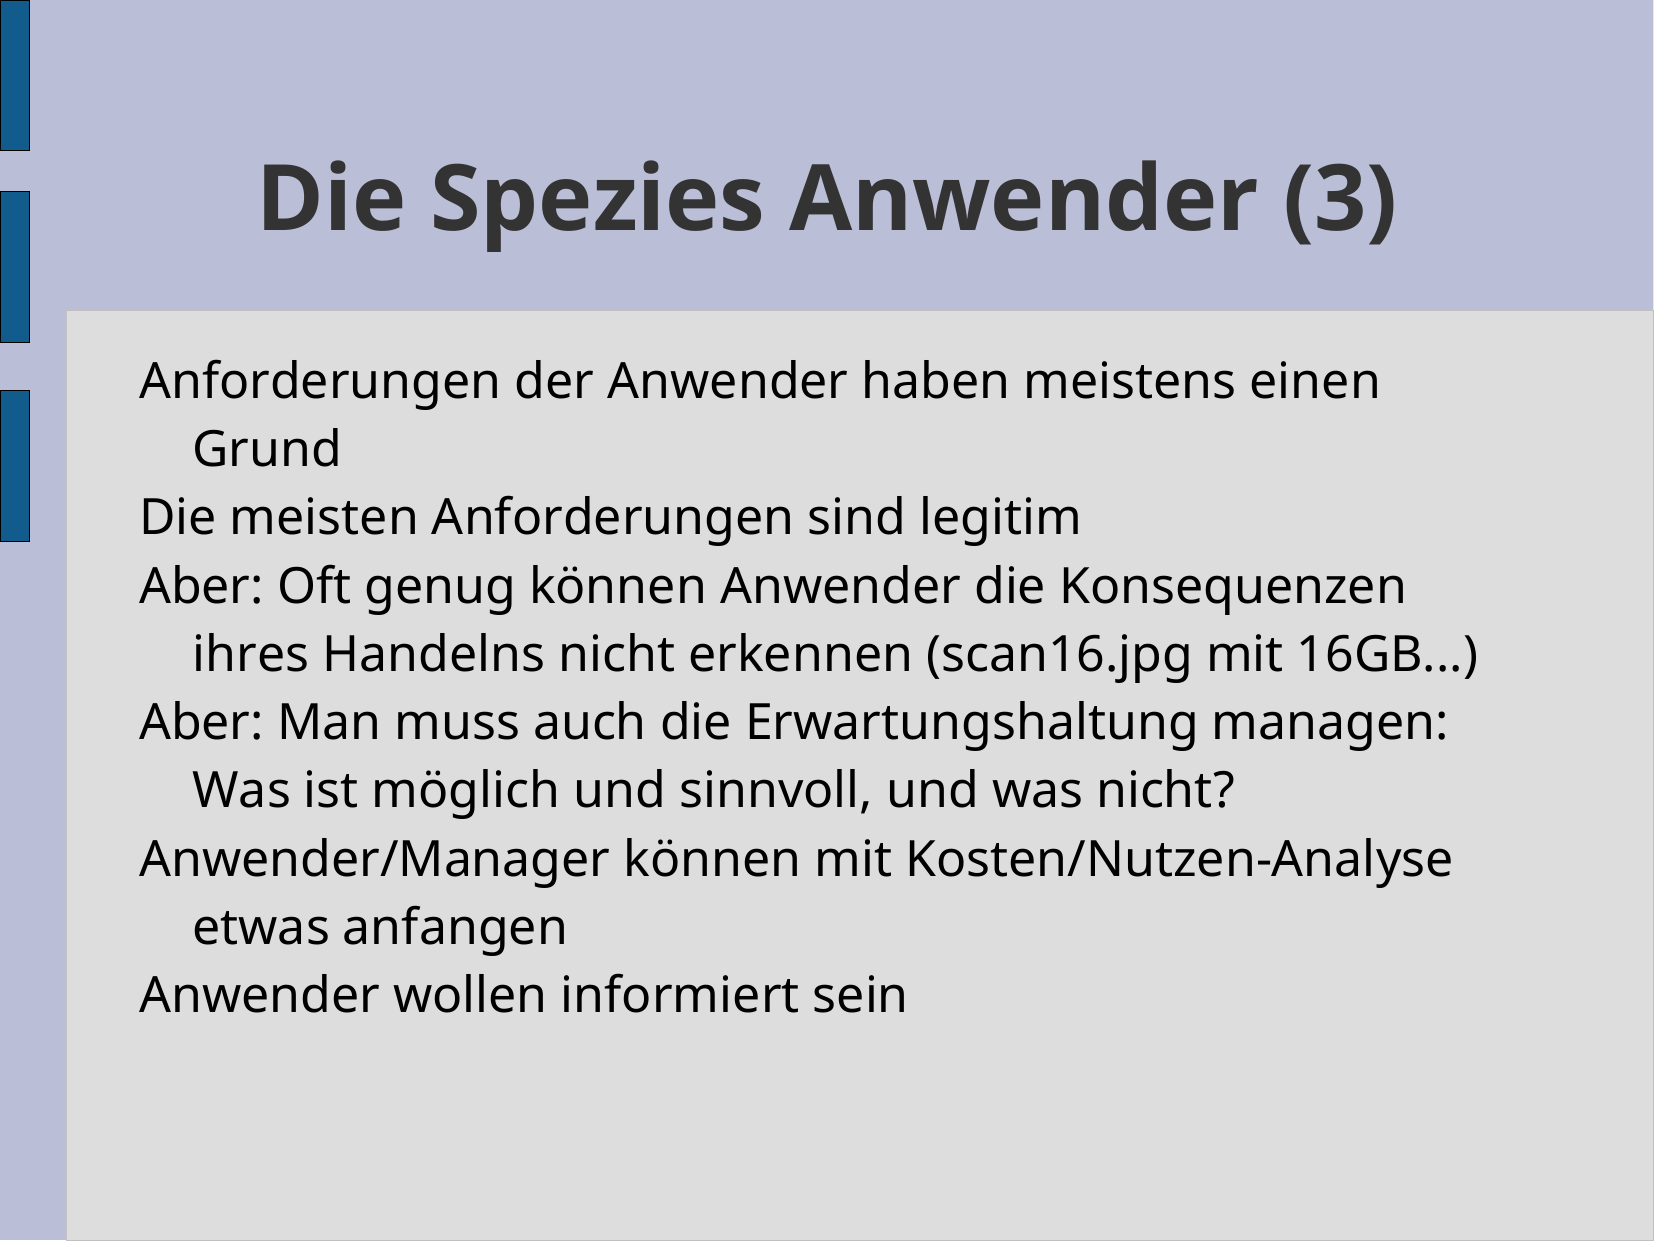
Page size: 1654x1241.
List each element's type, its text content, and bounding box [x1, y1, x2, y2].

list Anforderungen der Anwender haben meistens einen Grund Die meisten Anforderungen sind legitim Aber: Oft genug können Anwender die Konsequenzen ihres Handelns nicht erkennen (scan16.jpg mit 16GB...) Aber: Man muss auch die Erwartungshaltung managen: Was ist möglich und sinnvoll, und was nicht? Anwender/Manager können mit Kosten/Nutzen-Analyse etwas anfangen Anwender wollen informiert sein [121, 344, 1534, 1127]
title Die Spezies Anwender (3) [121, 91, 1534, 299]
